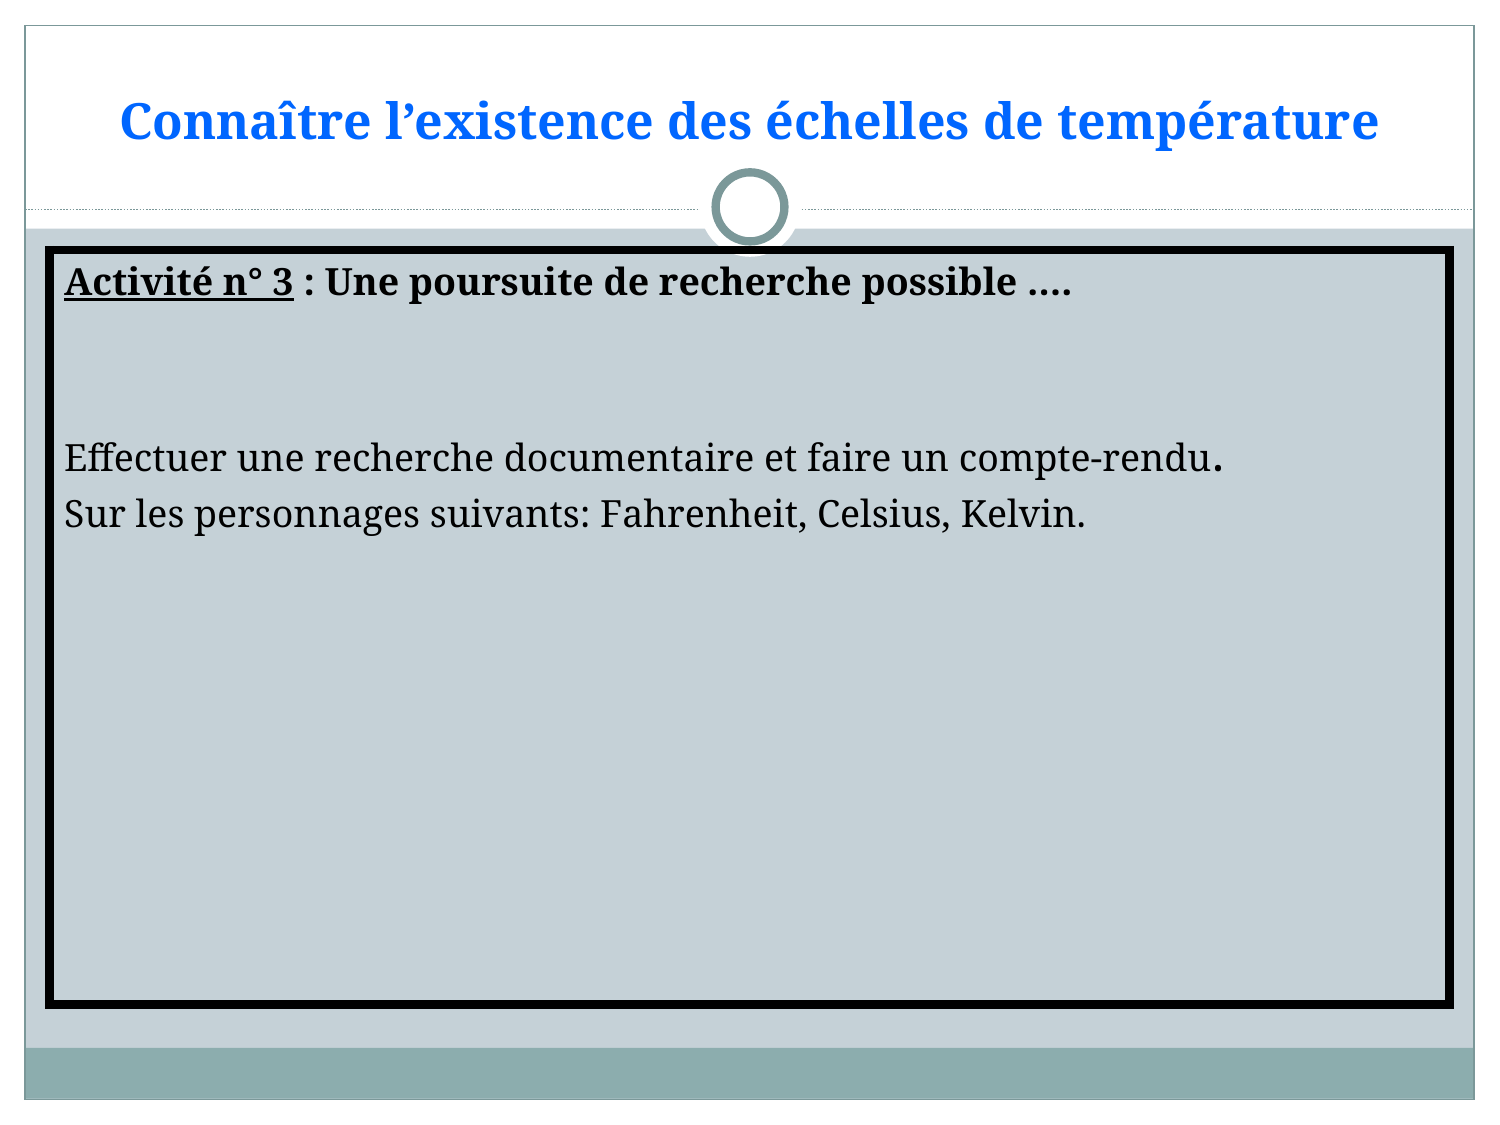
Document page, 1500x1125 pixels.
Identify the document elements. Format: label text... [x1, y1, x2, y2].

title Connaître l’existence des échelles de température [49, 37, 1450, 162]
table_header Activité n° 3 : Une poursuite de recherche possible …. Effectuer une recherche documentaire et faire un compte-rendu. Sur les personnages suivants: Fahrenheit, Celsius, Kelvin. [54, 254, 1445, 1000]
